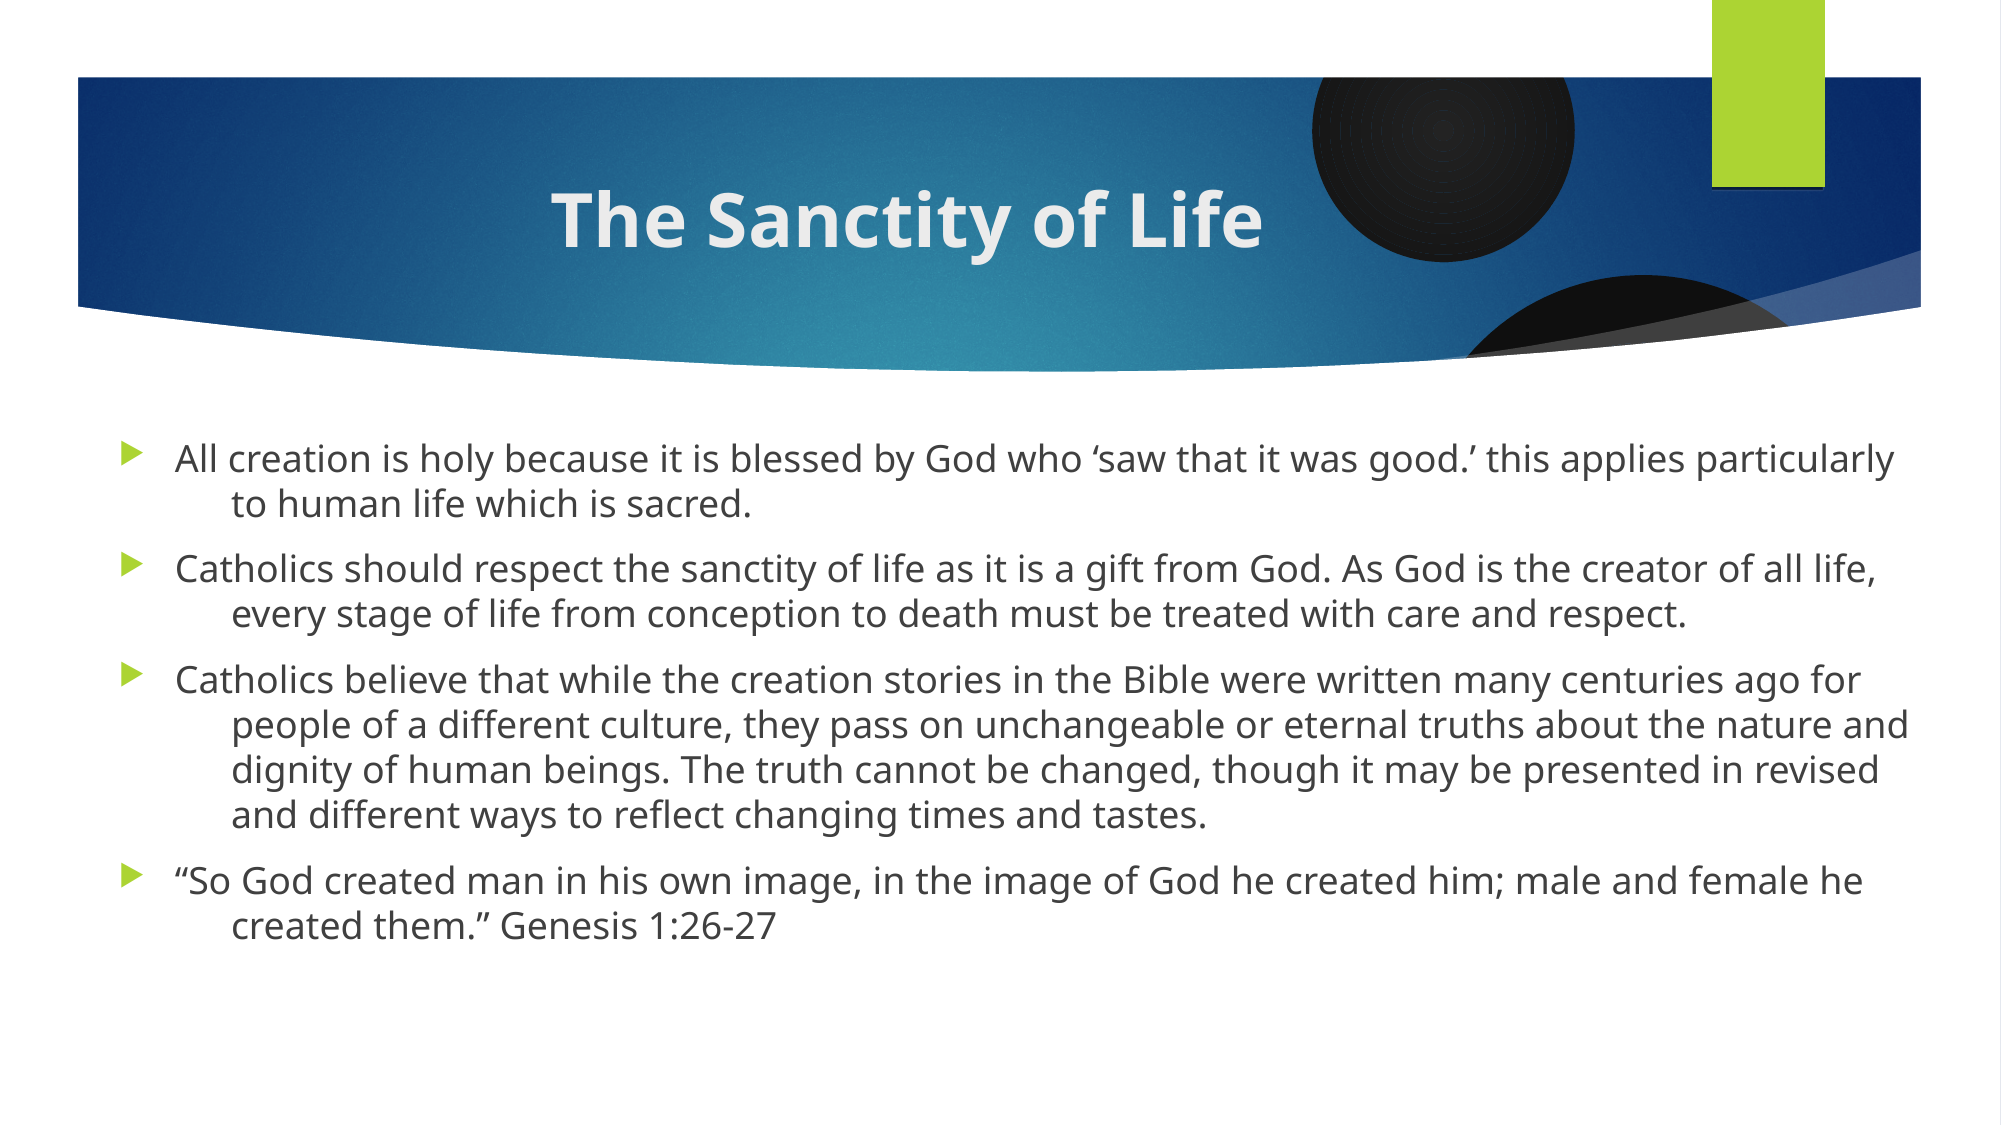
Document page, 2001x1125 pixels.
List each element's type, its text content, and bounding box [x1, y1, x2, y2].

title The Sanctity of Life [189, 159, 1627, 276]
list All creation is holy because it is blessed by God who ‘saw that it was good.’ this applies particularly to human life which is sacred. Catholics should respect the sanctity of life as it is a gift from God. As God is the creator of all life, every stage of life from conception to death must be treated with care and respect. Catholics believe that while the creation stories in the Bible were written many centuries ago for people of a different culture, they pass on unchangeable or eternal truths about the nature and dignity of human beings. The truth cannot be changed, though it may be presented in revised and different ways to reflect changing times and tastes. “So God created man in his own image, in the image of God he created him; male and female he created them.” Genesis 1:26-27 [103, 427, 1946, 1055]
